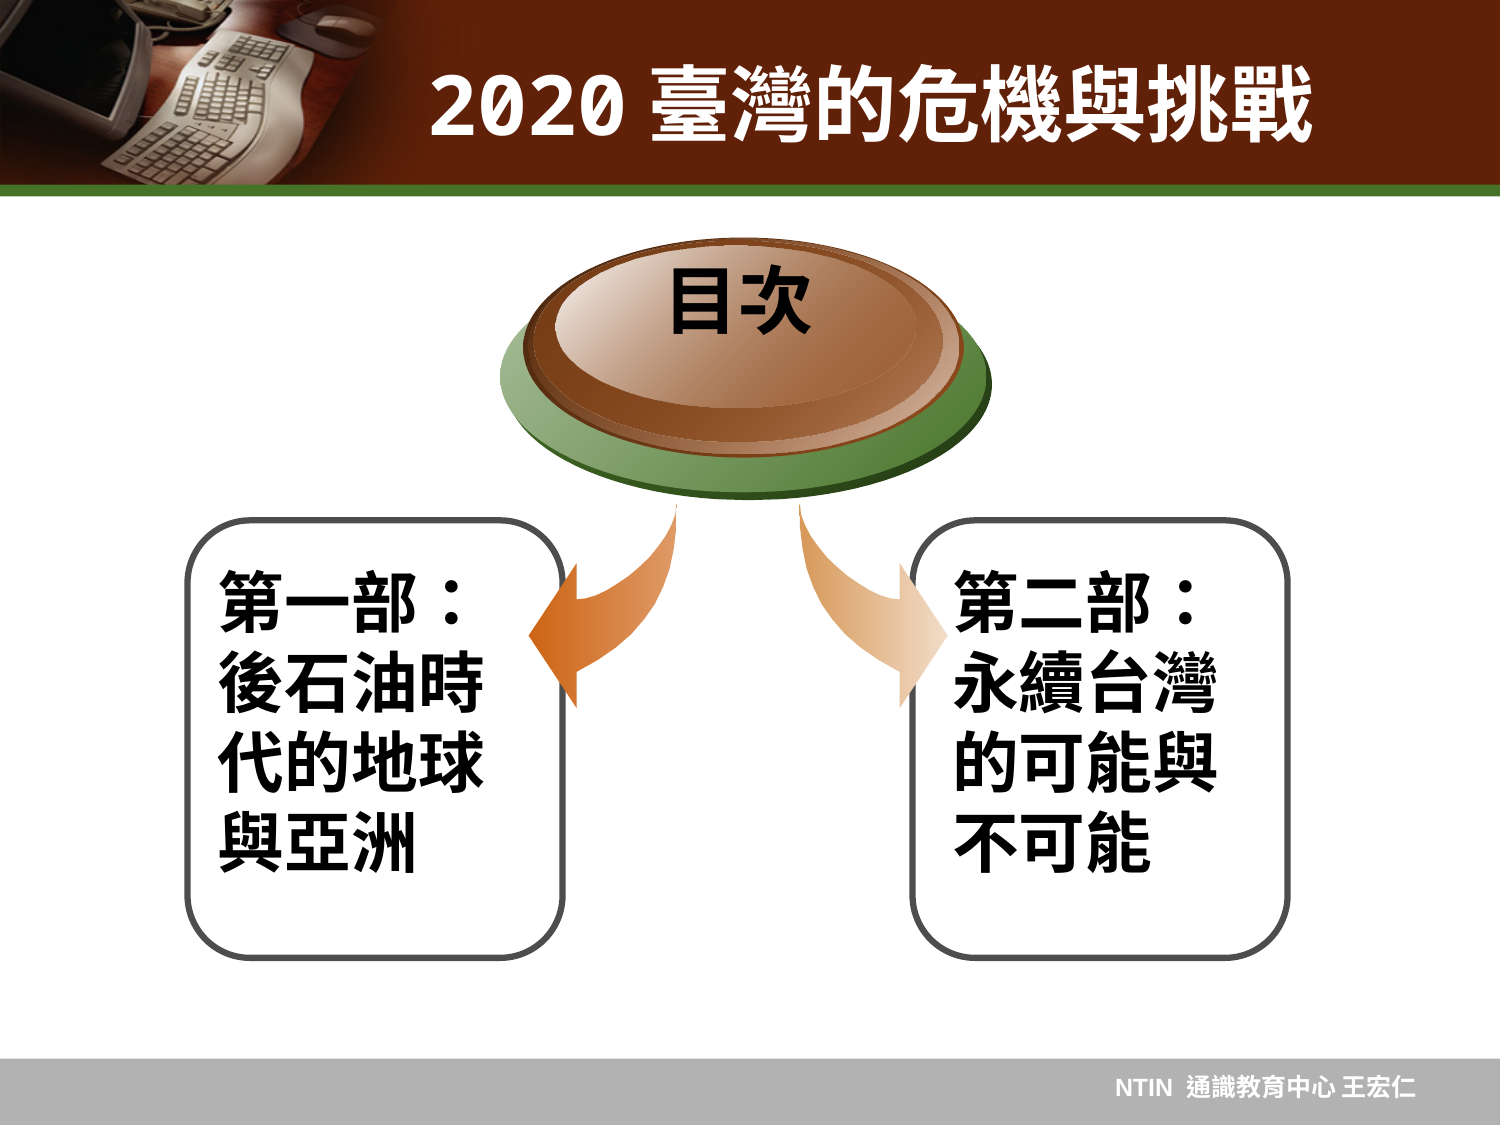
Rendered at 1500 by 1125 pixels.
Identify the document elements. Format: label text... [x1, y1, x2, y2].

text_box [799, 504, 948, 709]
text_box [528, 504, 677, 709]
picture [0, 0, 1500, 184]
text_box 第一部：後石油時代的地球與亞洲 [203, 553, 538, 889]
text_box 第二部：永續台灣的可能與不可能 [937, 553, 1272, 889]
text_box [500, 237, 992, 501]
text_box 目次 [648, 246, 829, 352]
text_box NTIN 通識教育中心 王宏仁 [962, 1063, 1438, 1114]
title 2020臺灣的危機與挑戰 [412, 45, 1500, 138]
